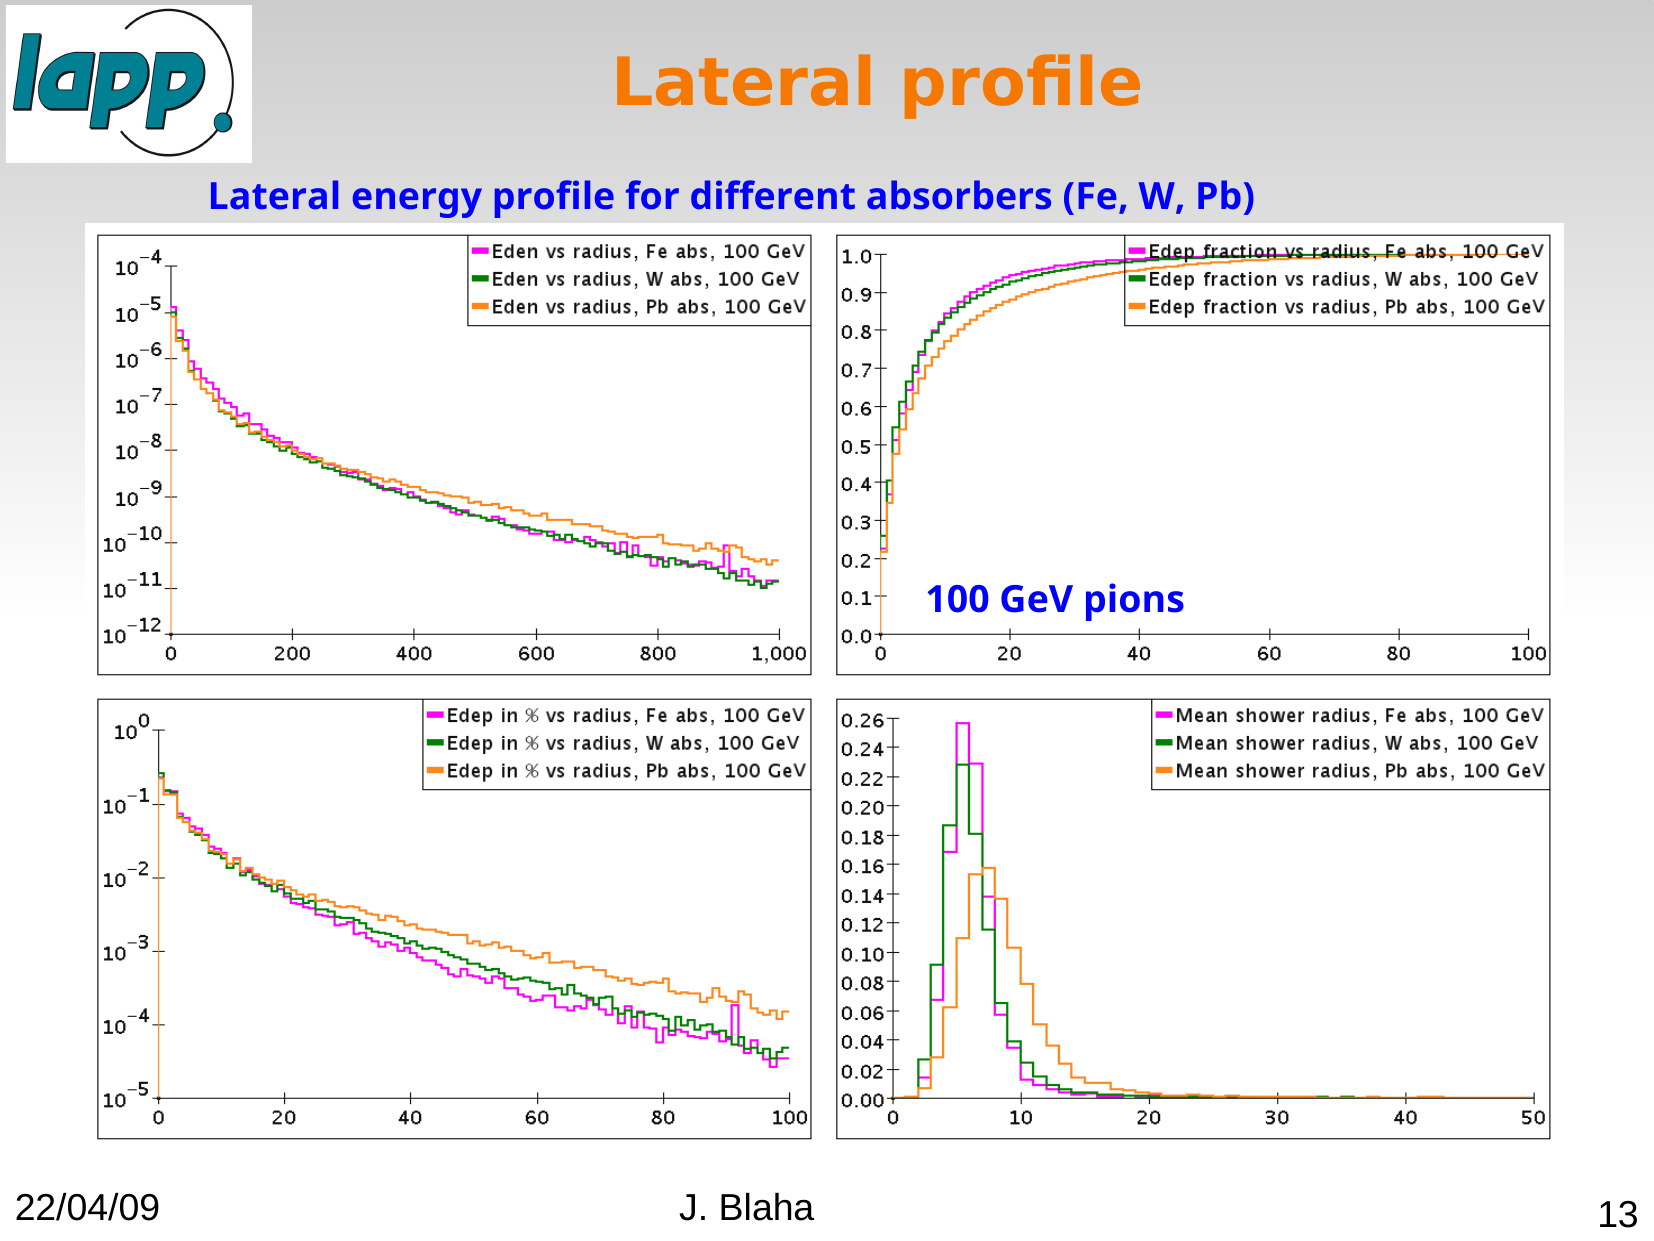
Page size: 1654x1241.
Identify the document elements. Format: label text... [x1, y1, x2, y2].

text_box J. Blaha [653, 1179, 1000, 1241]
picture [5, 5, 252, 163]
text_box 3 [1575, 1186, 1654, 1241]
text_box 100 GeV pions [910, 567, 1453, 637]
text_box Lateral energy profile for different absorbers (Fe, W, Pb) [192, 164, 1430, 223]
picture [85, 223, 1564, 1151]
title Lateral profile [148, 8, 1654, 157]
text_box 22/04/09 [0, 1179, 177, 1241]
